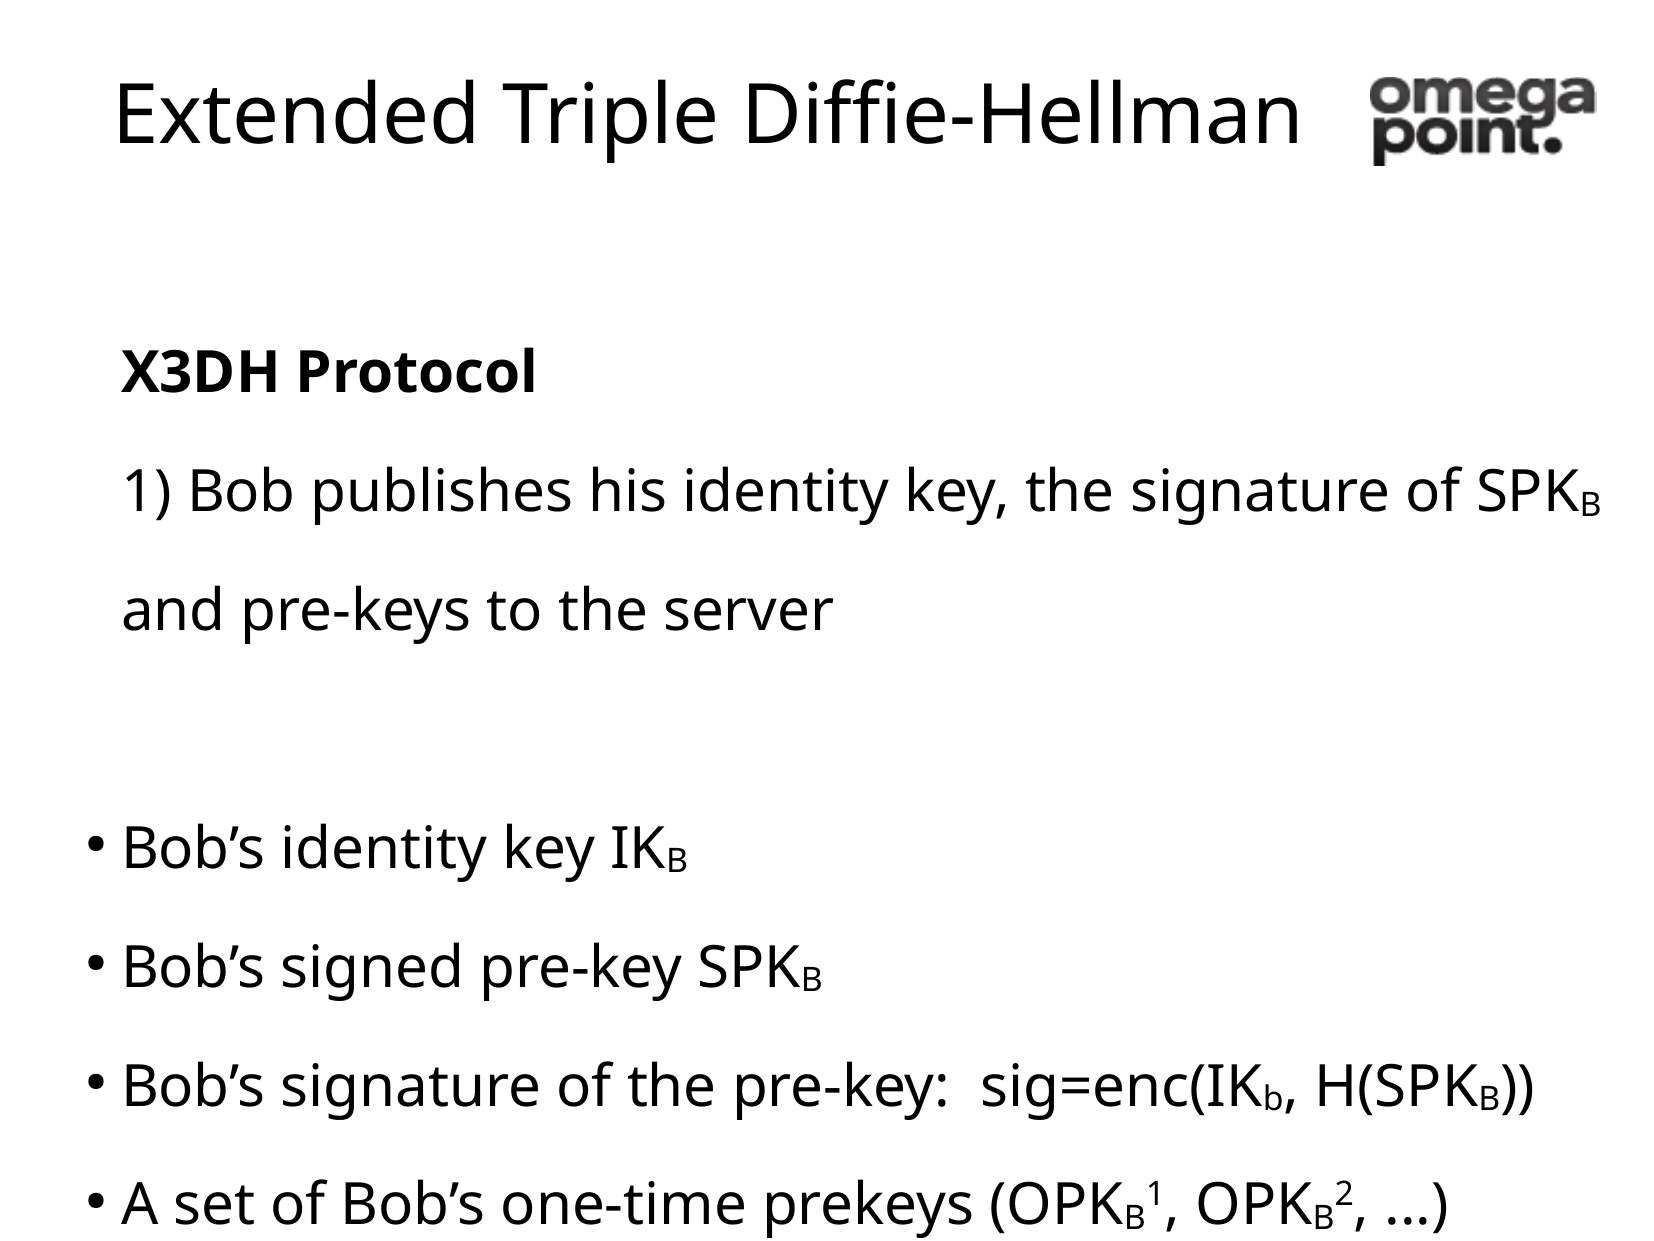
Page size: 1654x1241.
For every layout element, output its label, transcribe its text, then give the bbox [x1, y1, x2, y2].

text_box Extended Triple Diffie-Hellman [0, 0, 1453, 269]
picture [1370, 77, 1597, 166]
text_box X3DH Protocol 1) Bob publishes his identity key, the signature of SPKB and pre-keys to the server Bob’s identity key IKB Bob’s signed pre-key SPKB Bob’s signature of the pre-key: sig=enc(IKb, H(SPKB)) A set of Bob’s one-time prekeys (OPKB1, OPKB2, ...) [70, 283, 1654, 1196]
